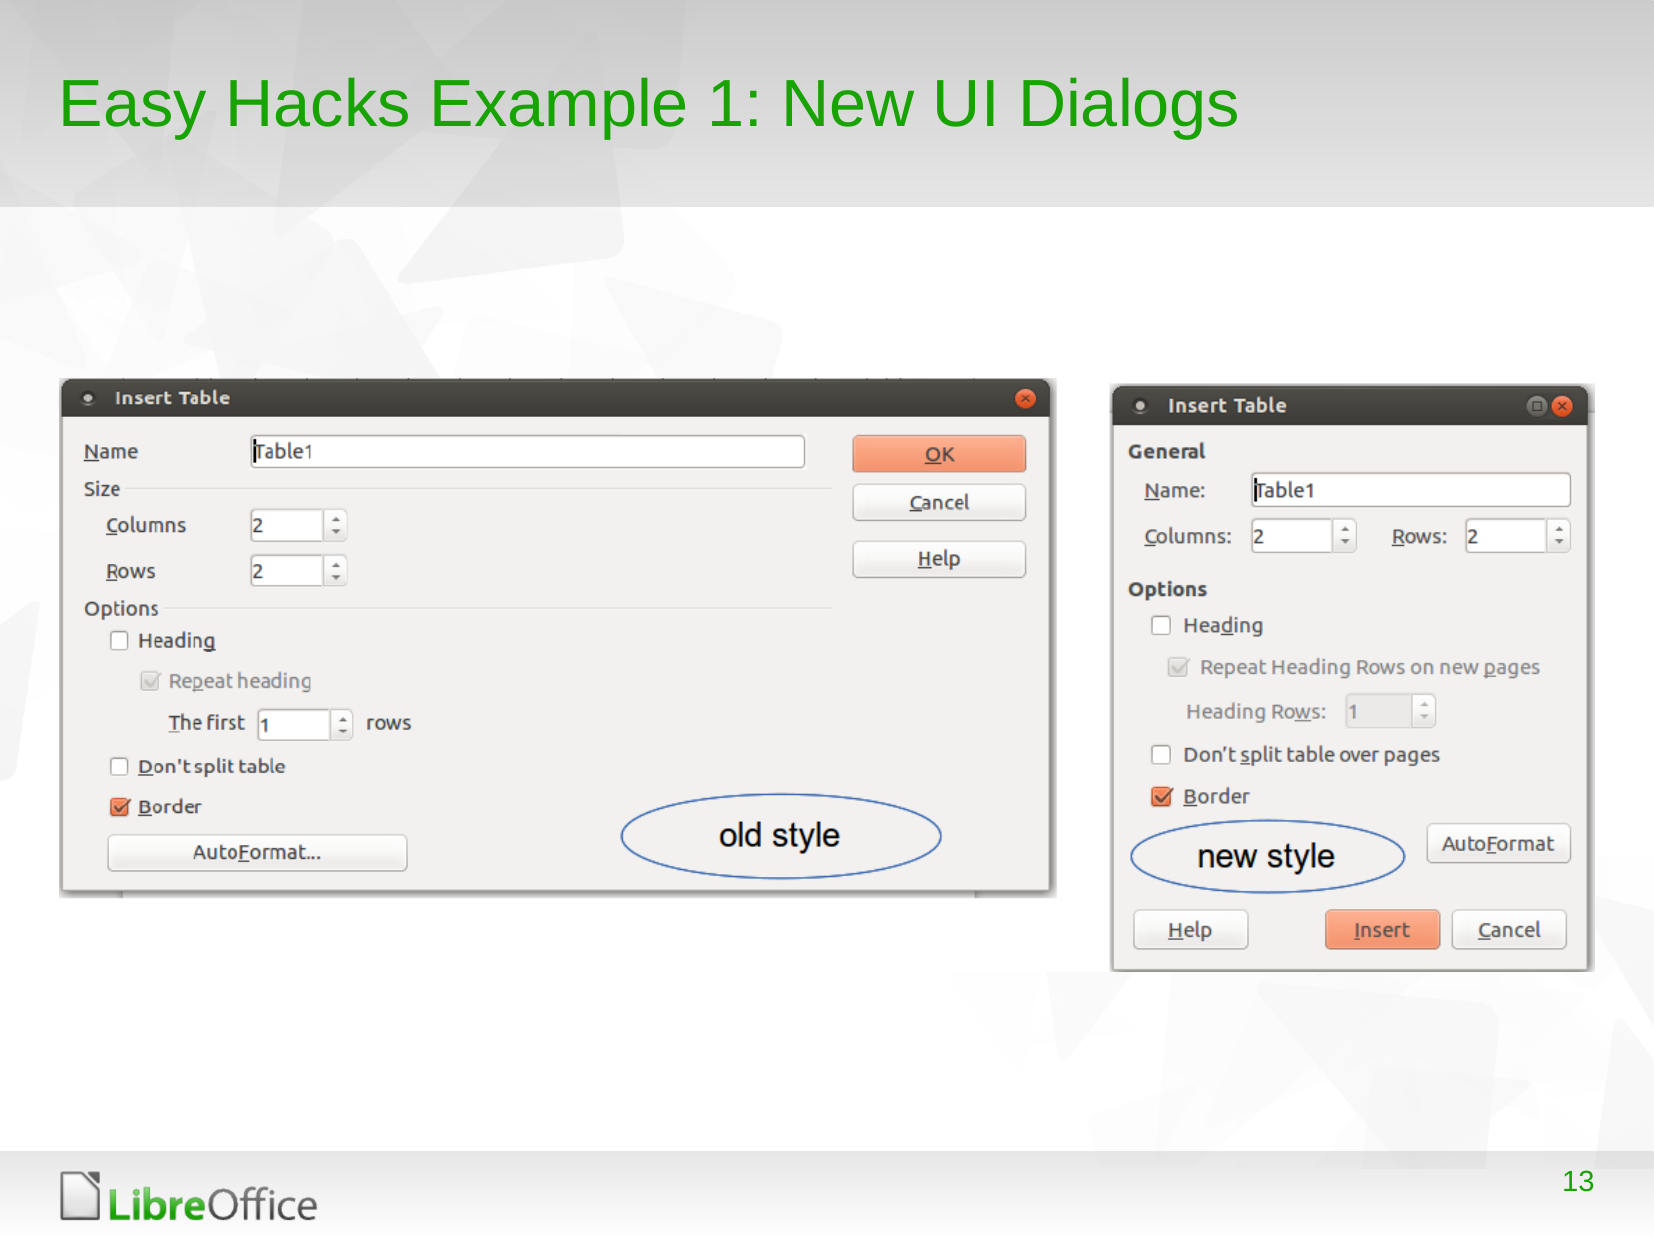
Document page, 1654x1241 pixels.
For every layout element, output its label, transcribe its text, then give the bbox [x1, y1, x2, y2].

picture [0, 0, 1654, 1169]
picture [41, 1152, 337, 1240]
title Easy Hacks Example 1: New UI Dialogs [59, 29, 1595, 178]
